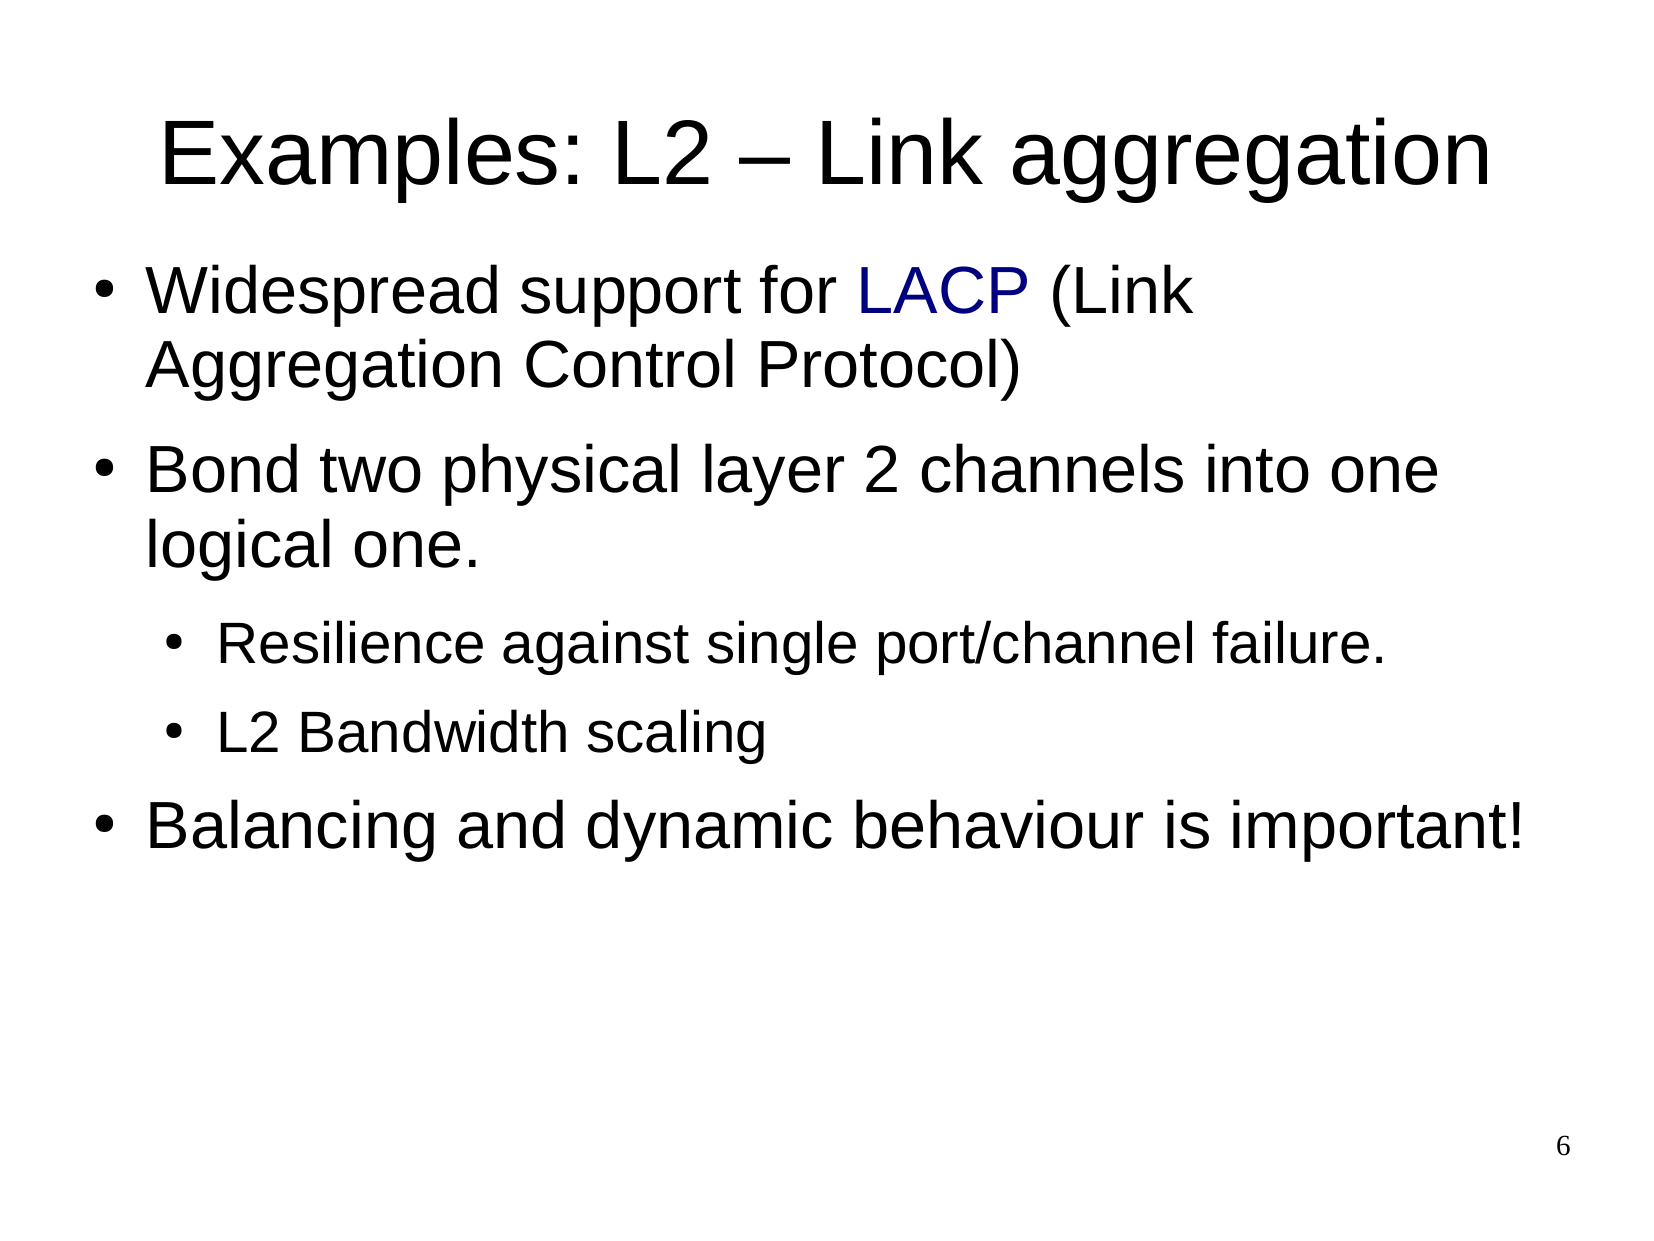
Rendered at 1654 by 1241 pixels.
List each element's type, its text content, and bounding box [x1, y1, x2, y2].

list Widespread support for LACP (Link Aggregation Control Protocol) Bond two physical layer 2 channels into one logical one. Resilience against single port/channel failure. L2 Bandwidth scaling Balancing and dynamic behaviour is important! [75, 252, 1538, 1088]
title Examples: L2 – Link aggregation [82, 49, 1571, 257]
